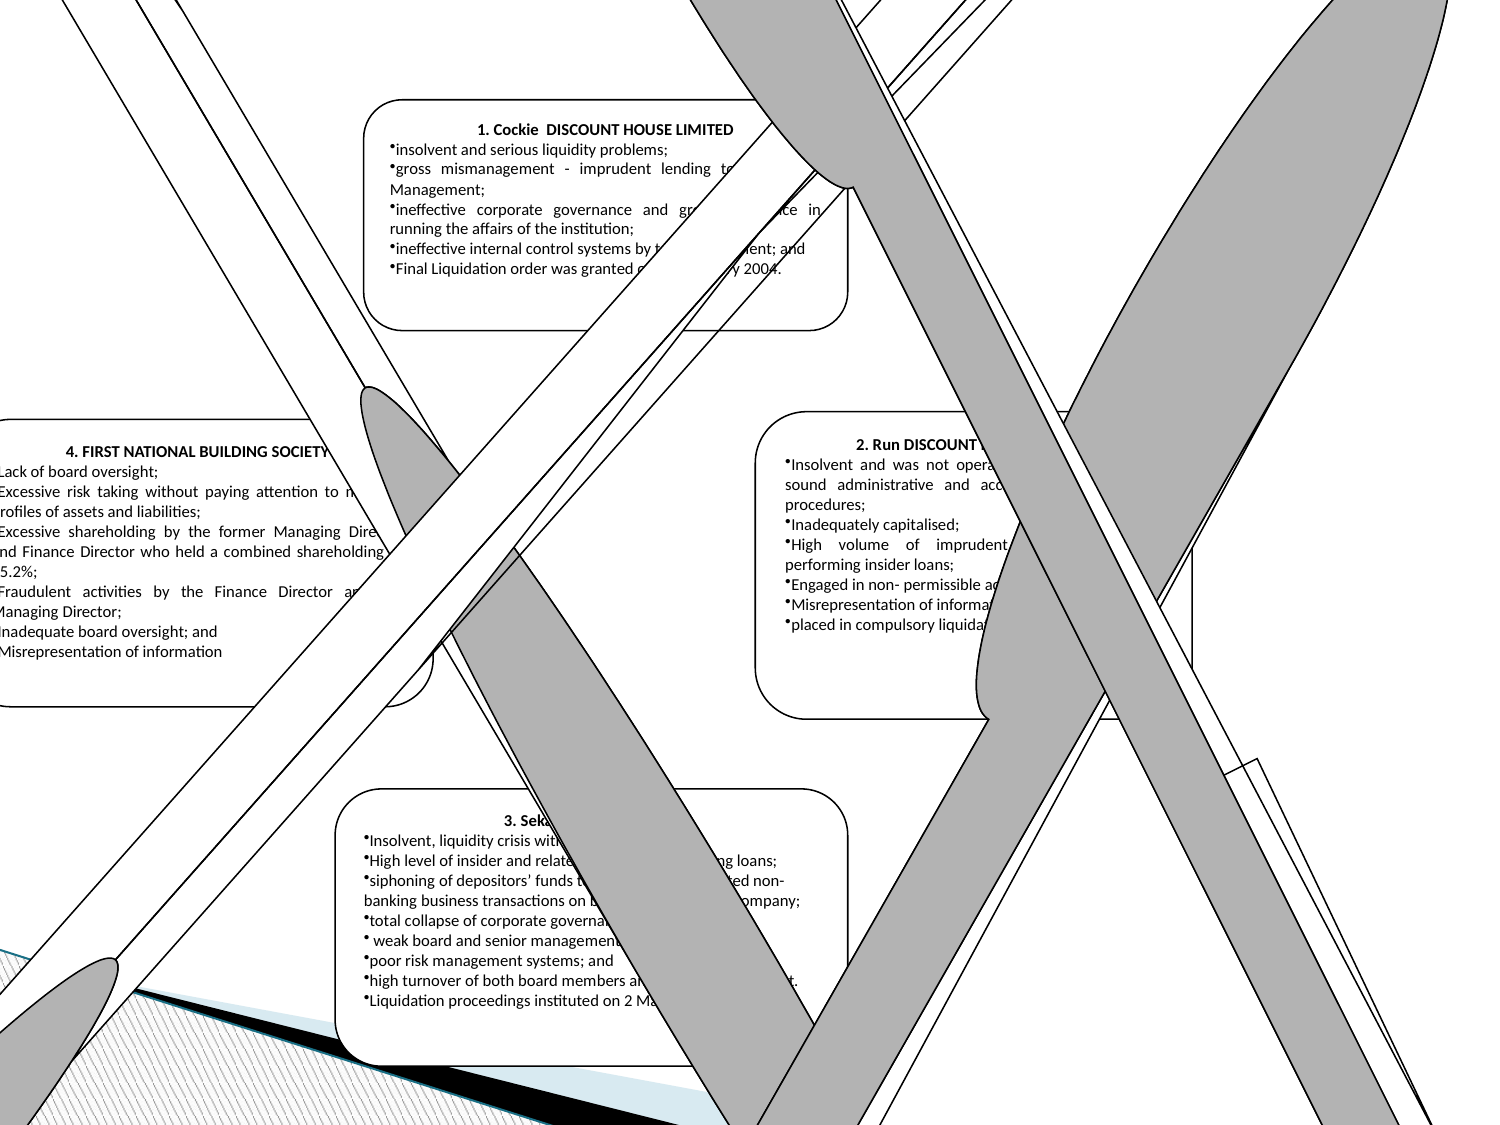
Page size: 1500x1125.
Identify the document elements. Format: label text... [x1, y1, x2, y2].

text_box 2. Run DISCOUNT HOUSE LIMITED Insolvent and was not operating in accordance with sound administrative and accounting practices and procedures; Inadequately capitalised; High volume of imprudent, unauthorized non performing insider loans; Engaged in non- permissible activities; Misrepresentation of information; placed in compulsory liquidation on 1December 2004. [755, 411, 1020, 720]
text_box 3. Sekai FINANCE HOUSE Insolvent, liquidity crisis with negative capital; High level of insider and related party non-performing loans; siphoning of depositors’ funds to underwrite convoluted non-banking business transactions on behalf of the holding company; total collapse of corporate governance structures; weak board and senior management oversight; poor risk management systems; and high turnover of both board members and senior management. Liquidation proceedings instituted on 2 March 2006 [674, 788, 848, 1024]
text_box 1. Cockie DISCOUNT HOUSE LIMITED insolvent and serious liquidity problems; gross mismanagement - imprudent lending to ENG Asset Management; ineffective corporate governance and gross negligence in running the affairs of the institution; ineffective internal control systems by top management; and Final Liquidation order was granted on 11 February 2004. [720, 189, 848, 331]
text_box 1. Cockie DISCOUNT HOUSE LIMITED insolvent and serious liquidity problems; gross mismanagement - imprudent lending to ENG Asset Management; ineffective corporate governance and gross negligence in running the affairs of the institution; ineffective internal control systems by top management; and Final Liquidation order was granted on 11 February 2004. [684, 174, 843, 331]
text_box 3. Sekai FINANCE HOUSE Insolvent, liquidity crisis with negative capital; High level of insider and related party non-performing loans; siphoning of depositors’ funds to underwrite convoluted non-banking business transactions on behalf of the holding company; total collapse of corporate governance structures; weak board and senior management oversight; poor risk management systems; and high turnover of both board members and senior management. Liquidation proceedings instituted on 2 March 2006 [335, 788, 692, 1067]
text_box [0, 0, 1448, 1125]
picture [29, 994, 543, 1125]
text_box 1. Cockie DISCOUNT HOUSE LIMITED insolvent and serious liquidity problems; gross mismanagement - imprudent lending to ENG Asset Management; ineffective corporate governance and gross negligence in running the affairs of the institution; ineffective internal control systems by top management; and Final Liquidation order was granted on 11 February 2004. [363, 99, 771, 331]
picture [0, 952, 28, 993]
text_box 4. FIRST NATIONAL BUILDING SOCIETY Lack of board oversight; Excessive risk taking without paying attention to maturity profiles of assets and liabilities; Excessive shareholding by the former Managing Director and Finance Director who held a combined shareholding of 95.2%; Fraudulent activities by the Finance Director and the Managing Director; Inadequate board oversight; and Misrepresentation of information [0, 419, 389, 707]
